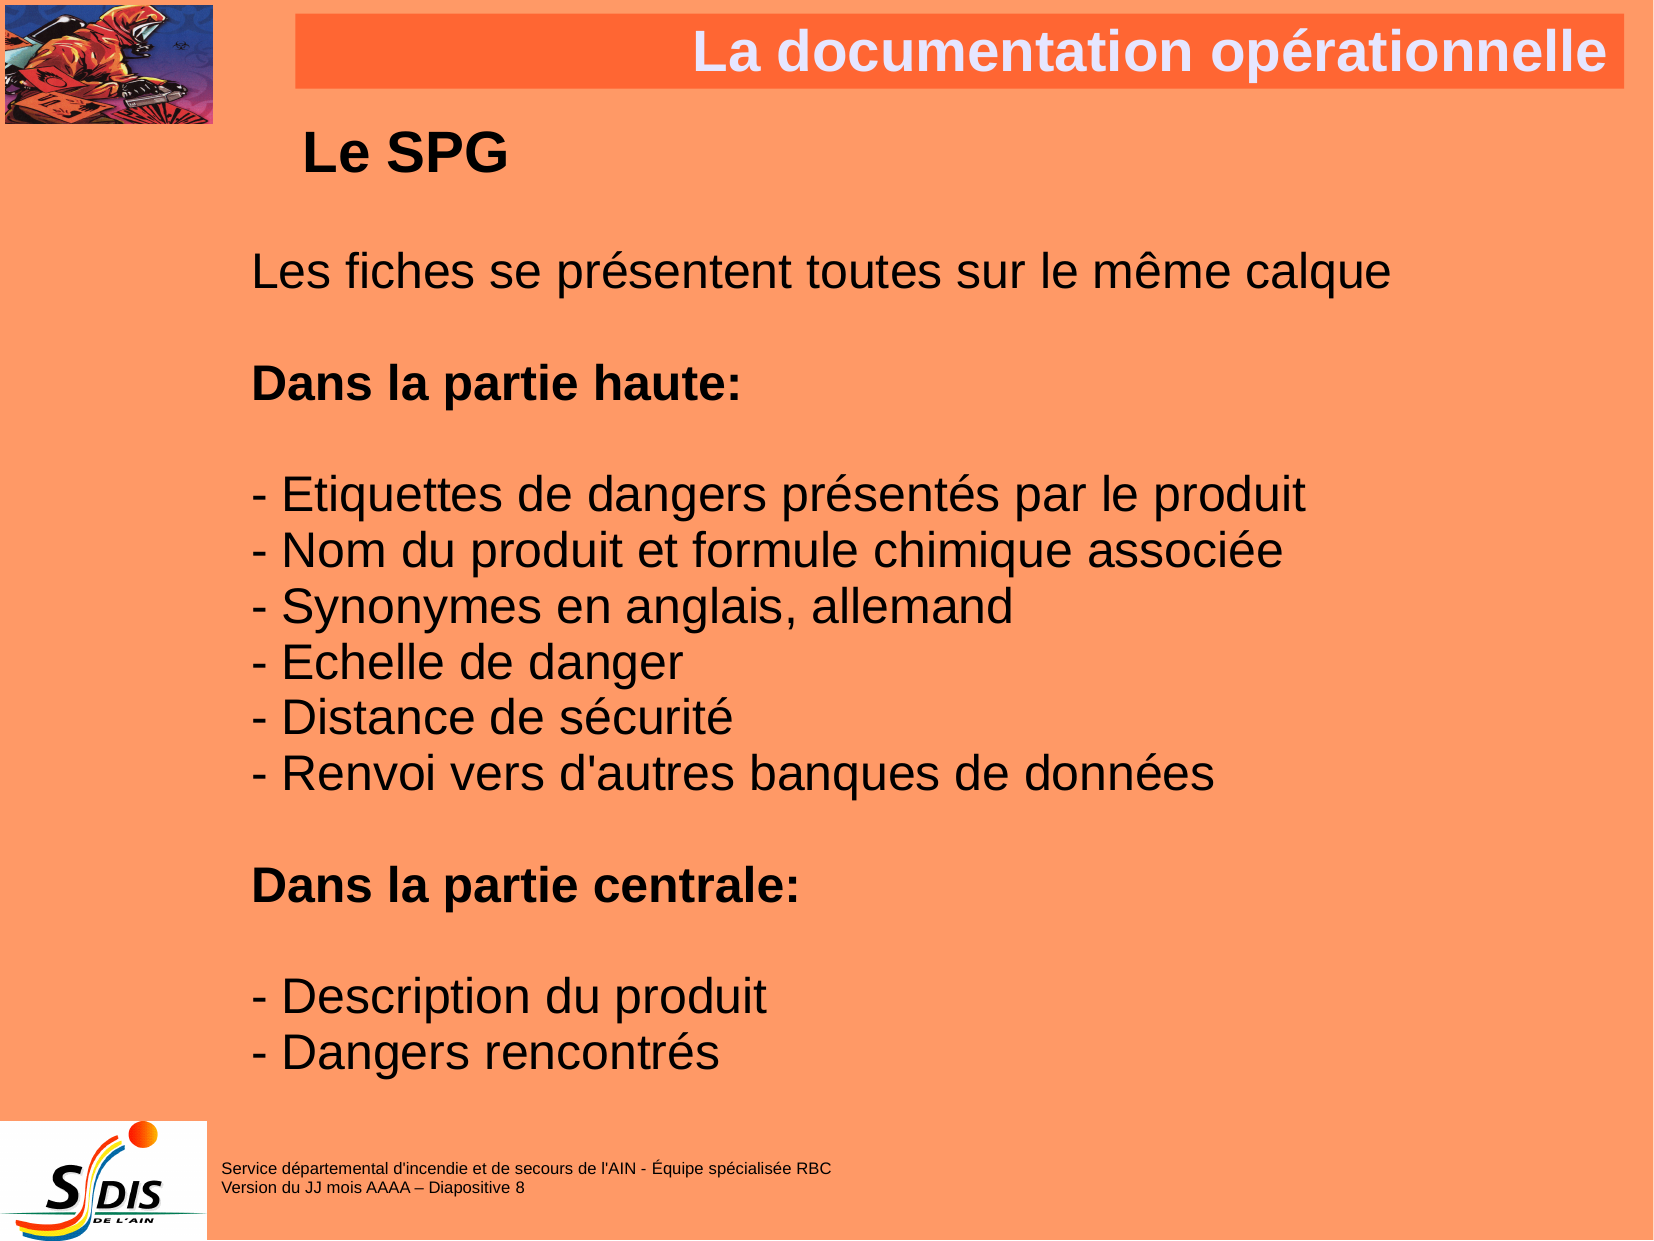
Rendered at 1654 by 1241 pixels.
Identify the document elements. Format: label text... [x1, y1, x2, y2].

text_box La documentation opérationnelle [295, 13, 1625, 89]
picture [0, 1121, 207, 1241]
text_box Les fiches se présentent toutes sur le même calque Dans la partie haute: - Etiquettes de dangers présentés par le produit - Nom du produit et formule chimique associée - Synonymes en anglais, allemand - Echelle de danger - Distance de sécurité - Renvoi vers d'autres banques de données Dans la partie centrale: - Description du produit - Dangers rencontrés [236, 236, 1418, 1146]
text_box Le SPG [287, 112, 525, 193]
picture [5, 5, 213, 124]
